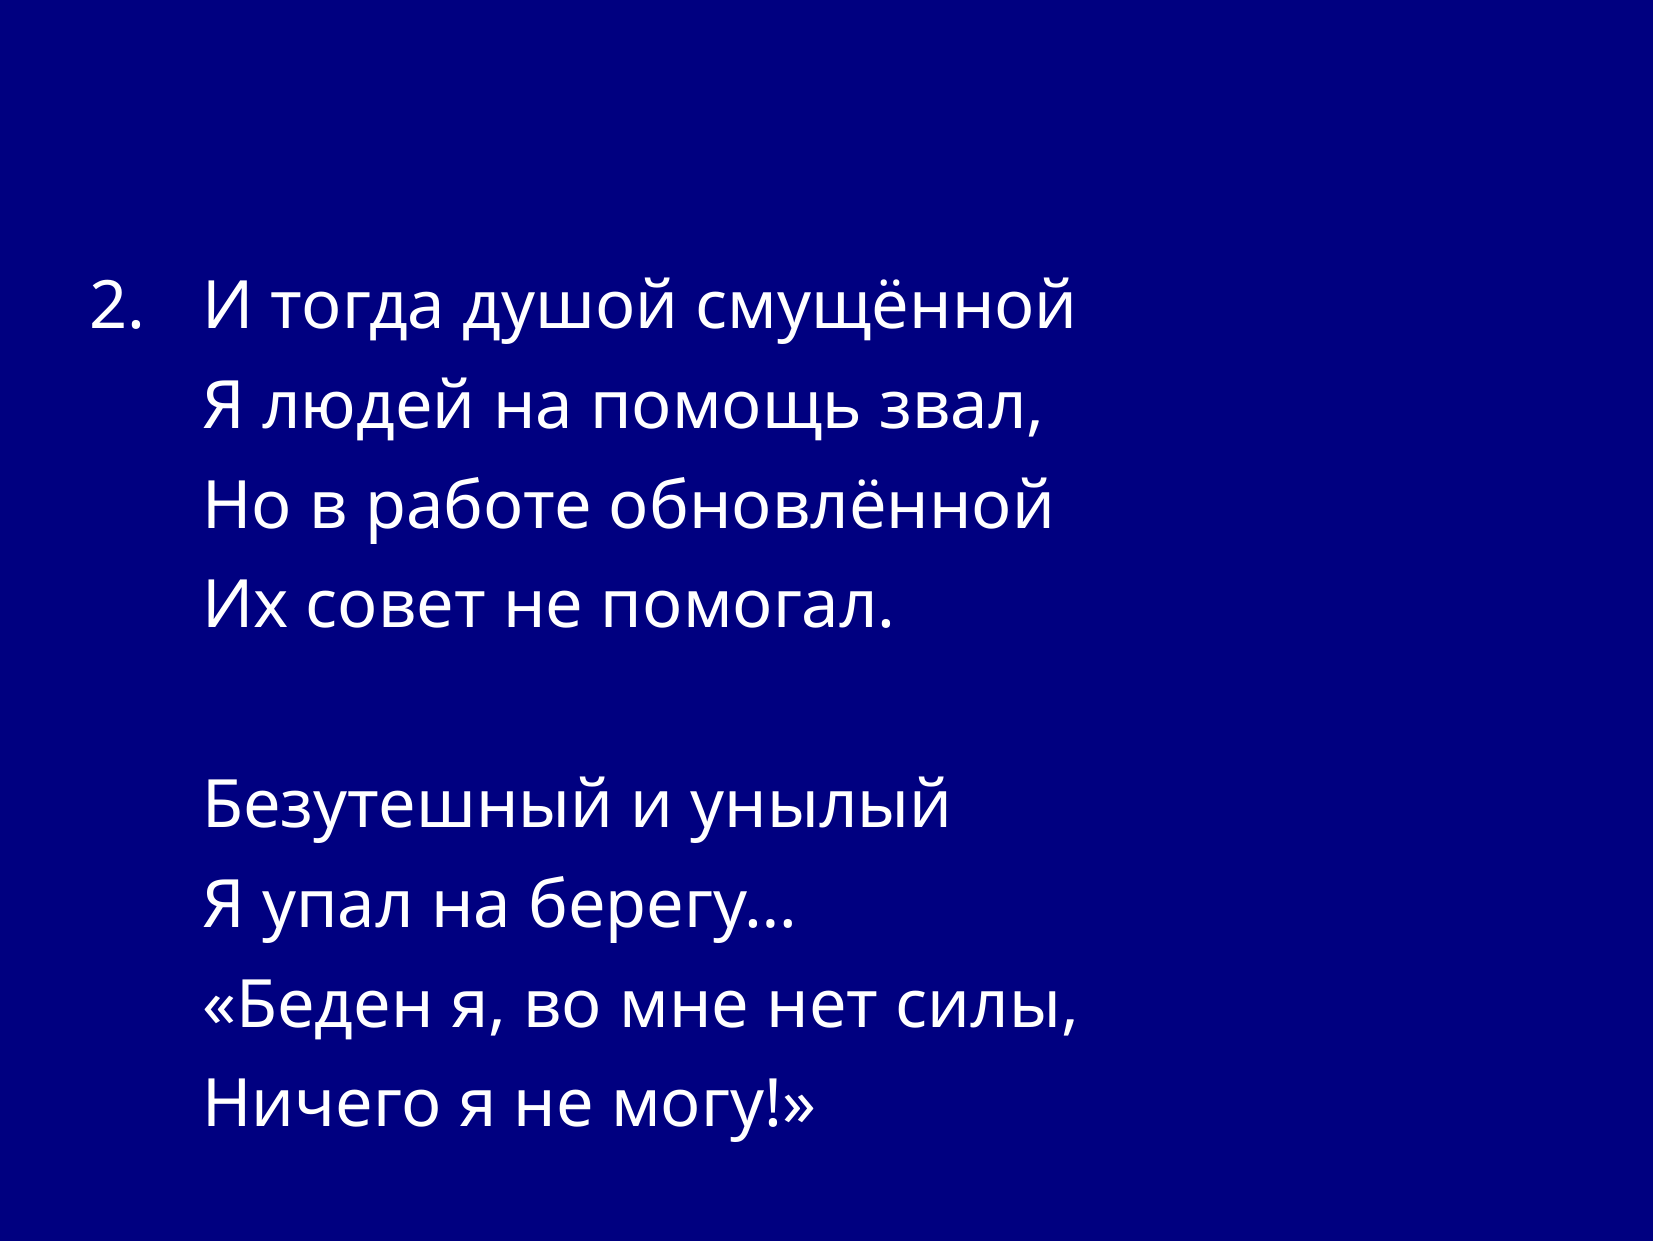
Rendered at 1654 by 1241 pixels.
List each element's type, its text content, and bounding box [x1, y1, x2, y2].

text_box 2. И тогда душой смущённой Я людей на помощь звал, Но в работе обновлённой Их совет не помогал. Безутешный и унылый Я упал на берегу… «Беден я, во мне нет силы, Ничего я не могу!» [75, 150, 1576, 1163]
